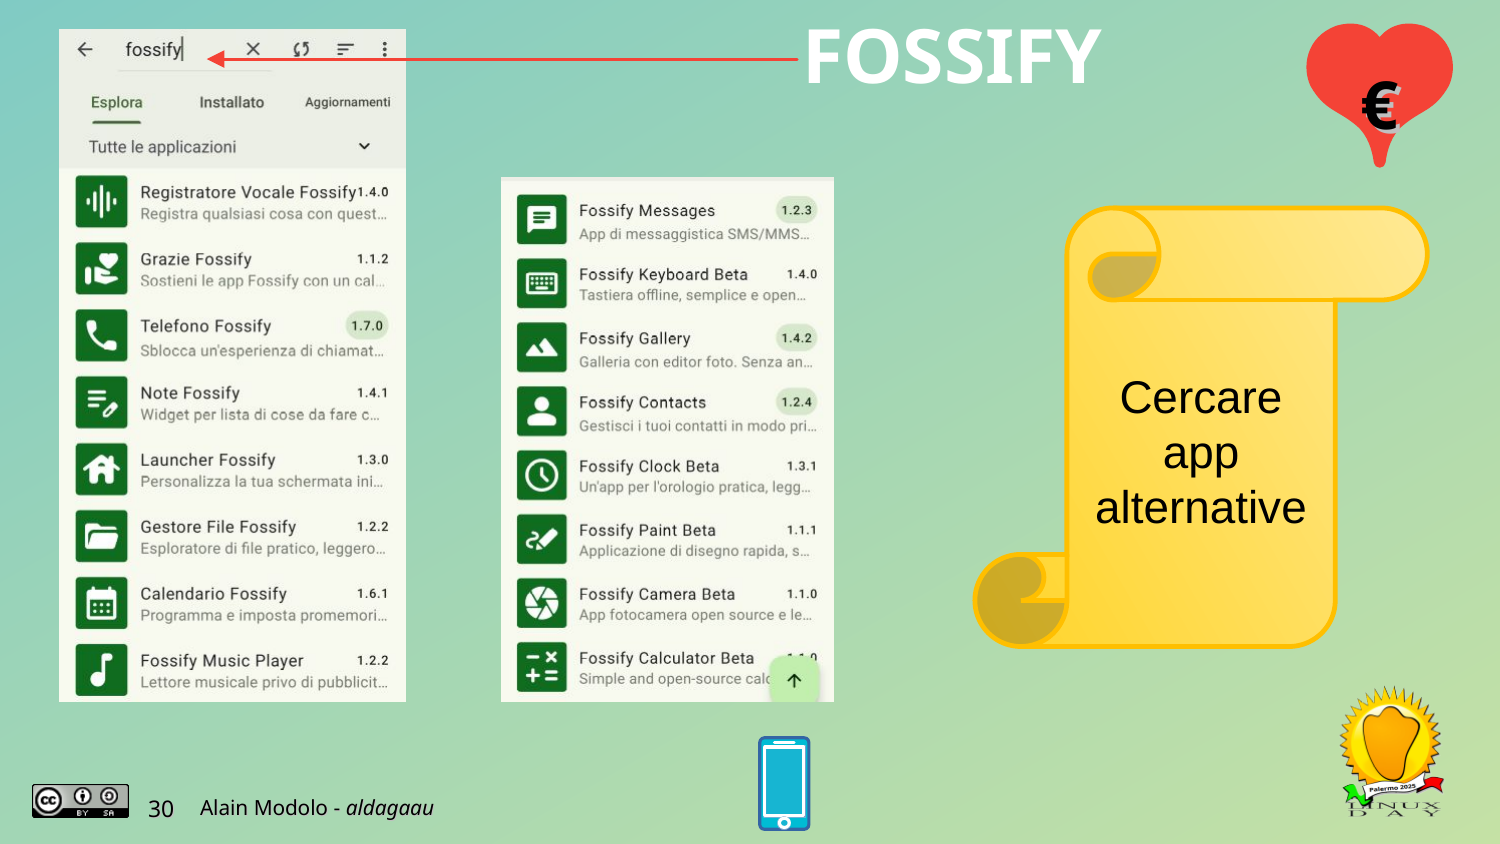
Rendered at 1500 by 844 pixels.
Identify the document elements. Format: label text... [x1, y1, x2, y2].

picture [501, 177, 834, 702]
text_box € [1347, 112, 1389, 162]
title FOSSIFY [501, 0, 1403, 112]
picture [1233, 670, 1500, 844]
text_box € [1380, 29, 1447, 124]
picture [59, 29, 406, 702]
picture [32, 784, 129, 818]
text_box [759, 737, 809, 830]
text_box Cercare app alternative [1026, 207, 1428, 647]
